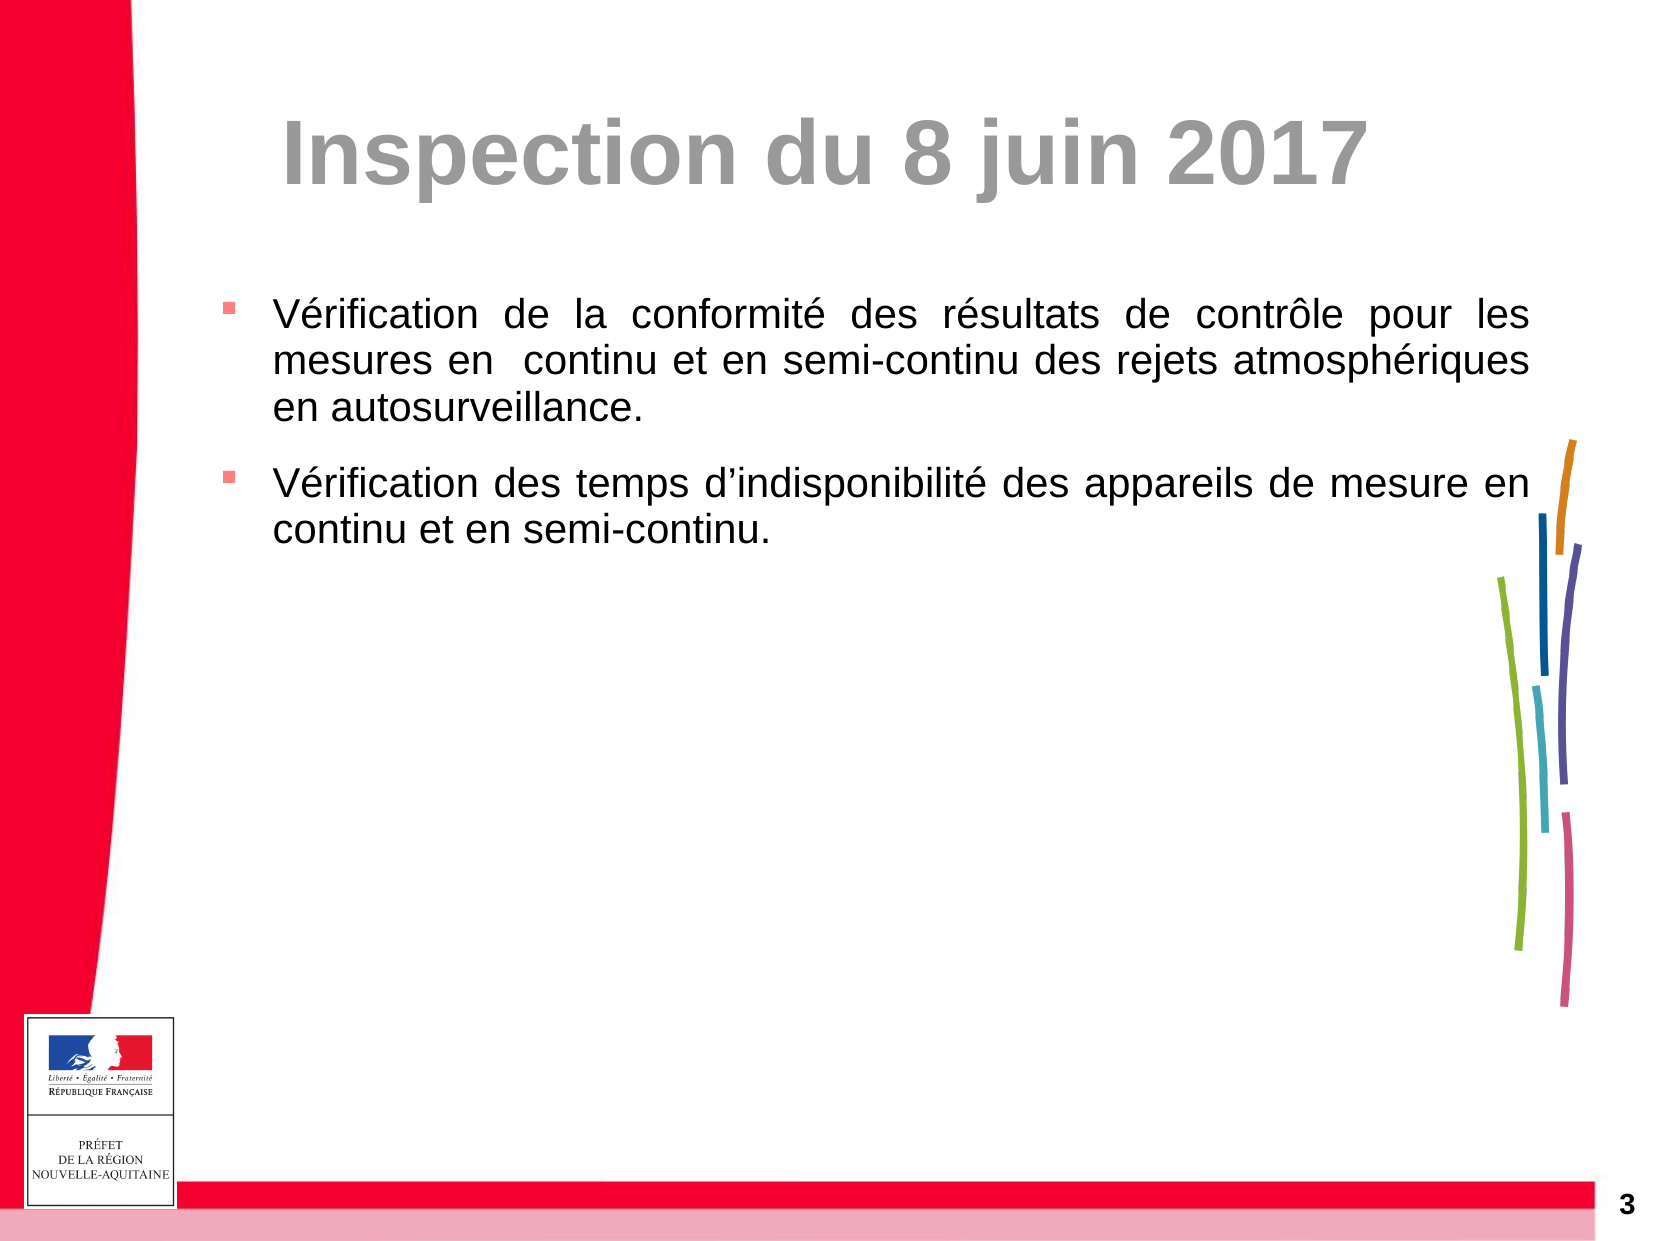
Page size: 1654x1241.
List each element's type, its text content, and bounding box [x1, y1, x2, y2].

picture [0, 0, 1654, 1241]
title Inspection du 8 juin 2017 [82, 49, 1571, 257]
list Vérification de la conformité des résultats de contrôle pour les mesures en continu et en semi-continu des rejets atmosphériques en autosurveillance. Vérification des temps d’indisponibilité des appareils de mesure en continu et en semi-continu. [201, 214, 1532, 1033]
